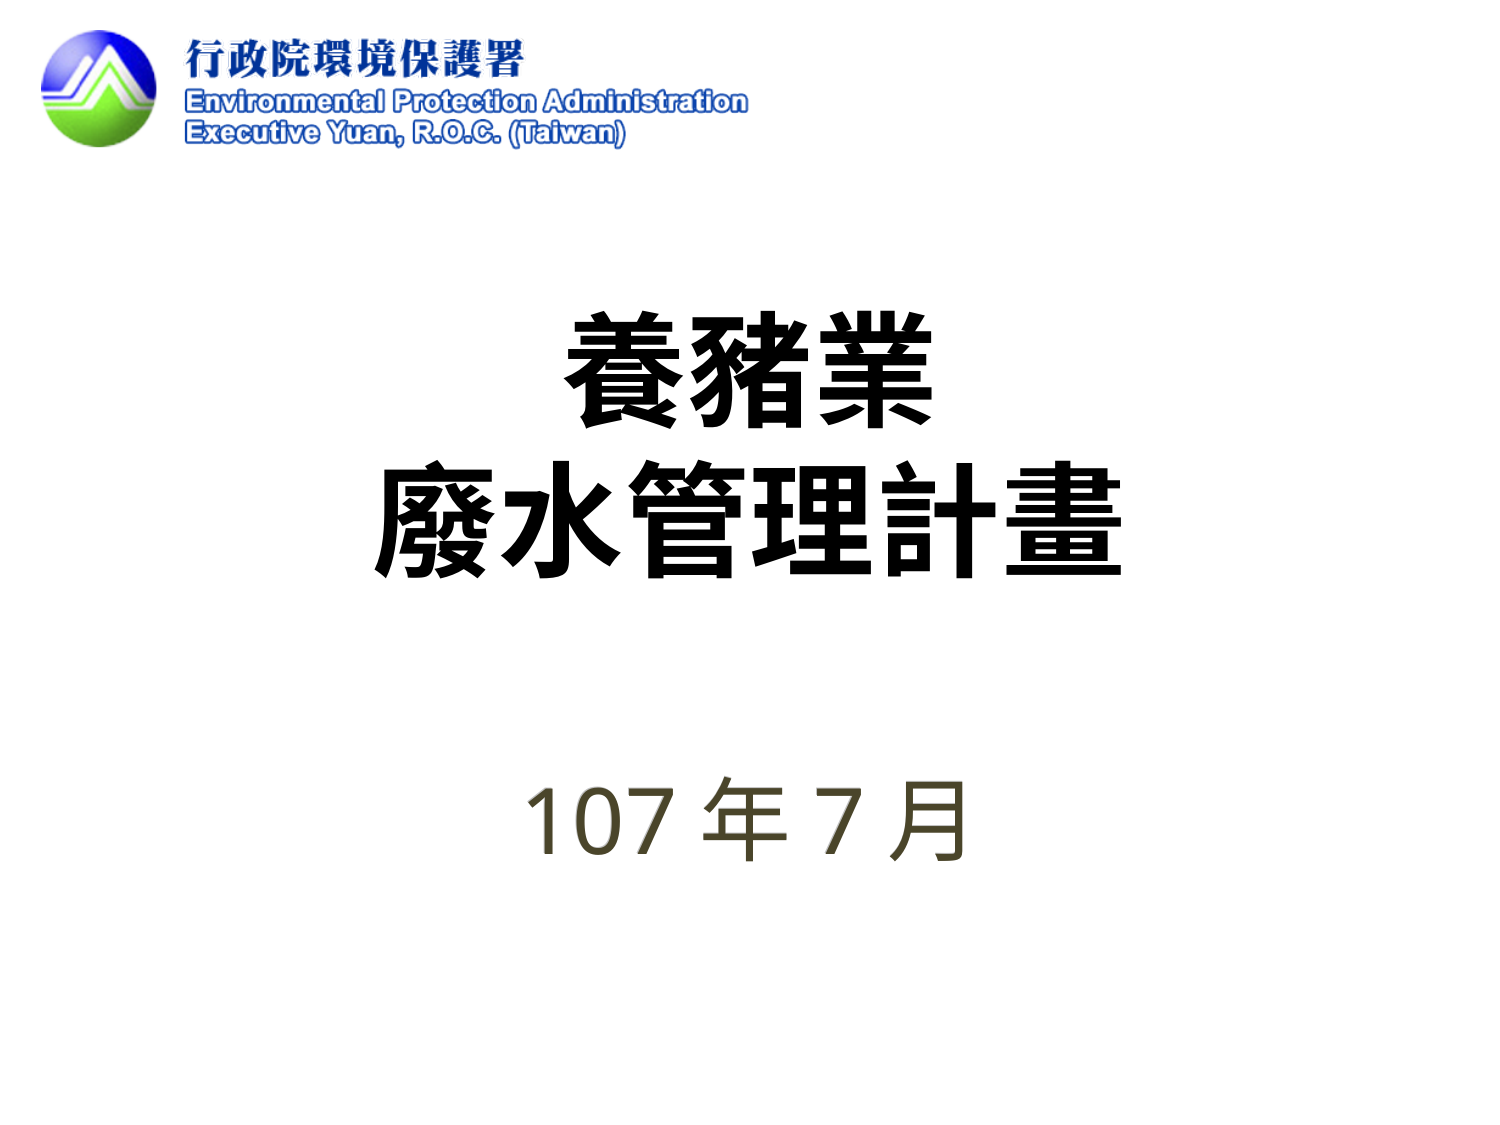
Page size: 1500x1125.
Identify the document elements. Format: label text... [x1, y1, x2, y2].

text_box 養豬業 廢水管理計畫 [0, 285, 1500, 600]
text_box 107年7月 [0, 755, 1500, 880]
